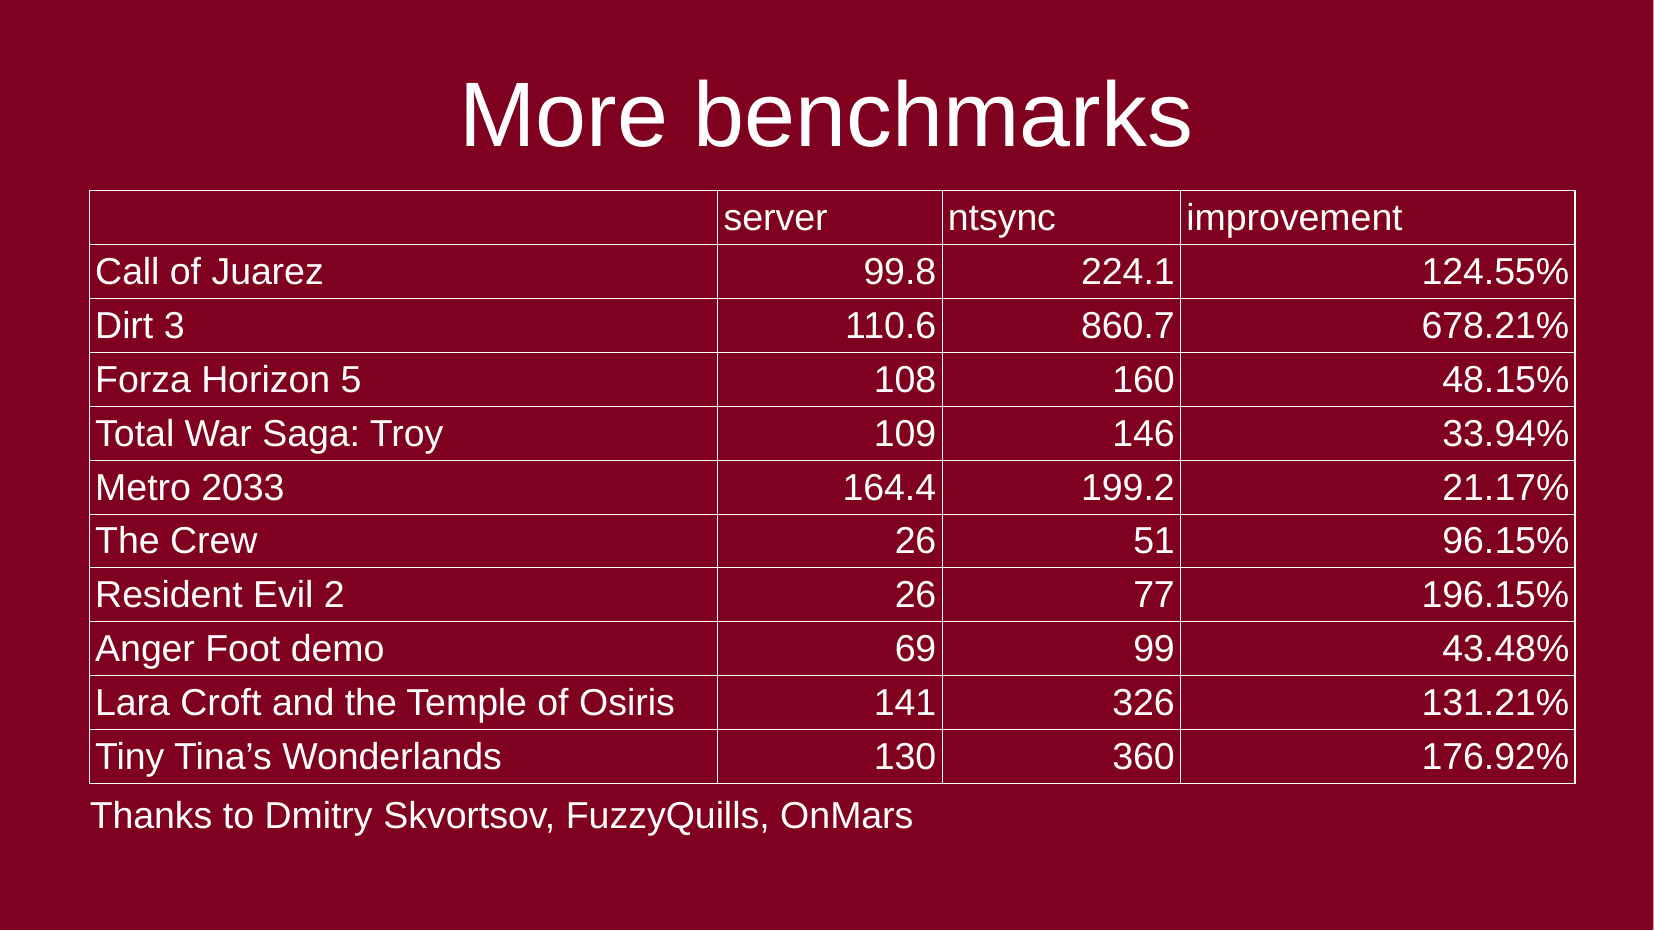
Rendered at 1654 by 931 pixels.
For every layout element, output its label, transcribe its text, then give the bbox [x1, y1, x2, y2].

text_box Thanks to Dmitry Skvortsov, FuzzyQuills, OnMars [75, 787, 1576, 845]
table_cell 131.21% [1181, 676, 1574, 729]
table_cell 77 [943, 568, 1180, 621]
table_cell 199.2 [943, 461, 1180, 514]
table_cell 130 [718, 730, 942, 783]
table_cell 164.4 [718, 461, 942, 514]
table_cell 109 [718, 407, 942, 460]
table_cell 141 [718, 676, 942, 729]
table_cell 48.15% [1181, 353, 1574, 406]
table_cell 21.17% [1181, 461, 1574, 514]
table_cell Forza Horizon 5 [90, 353, 717, 406]
table_cell 26 [718, 515, 942, 567]
table_cell 26 [718, 568, 942, 621]
table_cell 678.21% [1181, 299, 1574, 352]
title More benchmarks [82, 37, 1571, 193]
table_header server [718, 191, 942, 244]
table_cell 124.55% [1181, 245, 1574, 298]
table_cell 51 [943, 515, 1180, 567]
table_header [90, 191, 717, 244]
table_header improvement [1181, 191, 1574, 244]
table_cell 146 [943, 407, 1180, 460]
table_cell 224.1 [943, 245, 1180, 298]
table_cell 33.94% [1181, 407, 1574, 460]
table_cell Tiny Tina’s Wonderlands [90, 730, 717, 783]
table_cell Anger Foot demo [90, 622, 717, 675]
table_cell 99.8 [718, 245, 942, 298]
table_cell 326 [943, 676, 1180, 729]
table_cell Call of Juarez [90, 245, 717, 298]
table_cell Metro 2033 [90, 461, 717, 514]
table_cell 69 [718, 622, 942, 675]
table_cell 860.7 [943, 299, 1180, 352]
table_cell 176.92% [1181, 730, 1574, 783]
table_cell 96.15% [1181, 515, 1574, 567]
table_cell 99 [943, 622, 1180, 675]
table_cell 160 [943, 353, 1180, 406]
table_cell The Crew [90, 515, 717, 567]
table_cell Dirt 3 [90, 299, 717, 352]
table_cell Resident Evil 2 [90, 568, 717, 621]
table_header ntsync [943, 191, 1180, 244]
table_cell Lara Croft and the Temple of Osiris [90, 676, 717, 729]
table_cell 108 [718, 353, 942, 406]
table_cell 110.6 [718, 299, 942, 352]
table_cell 196.15% [1181, 568, 1574, 621]
table_cell 43.48% [1181, 622, 1574, 675]
table_cell Total War Saga: Troy [90, 407, 717, 460]
table_cell 360 [943, 730, 1180, 783]
